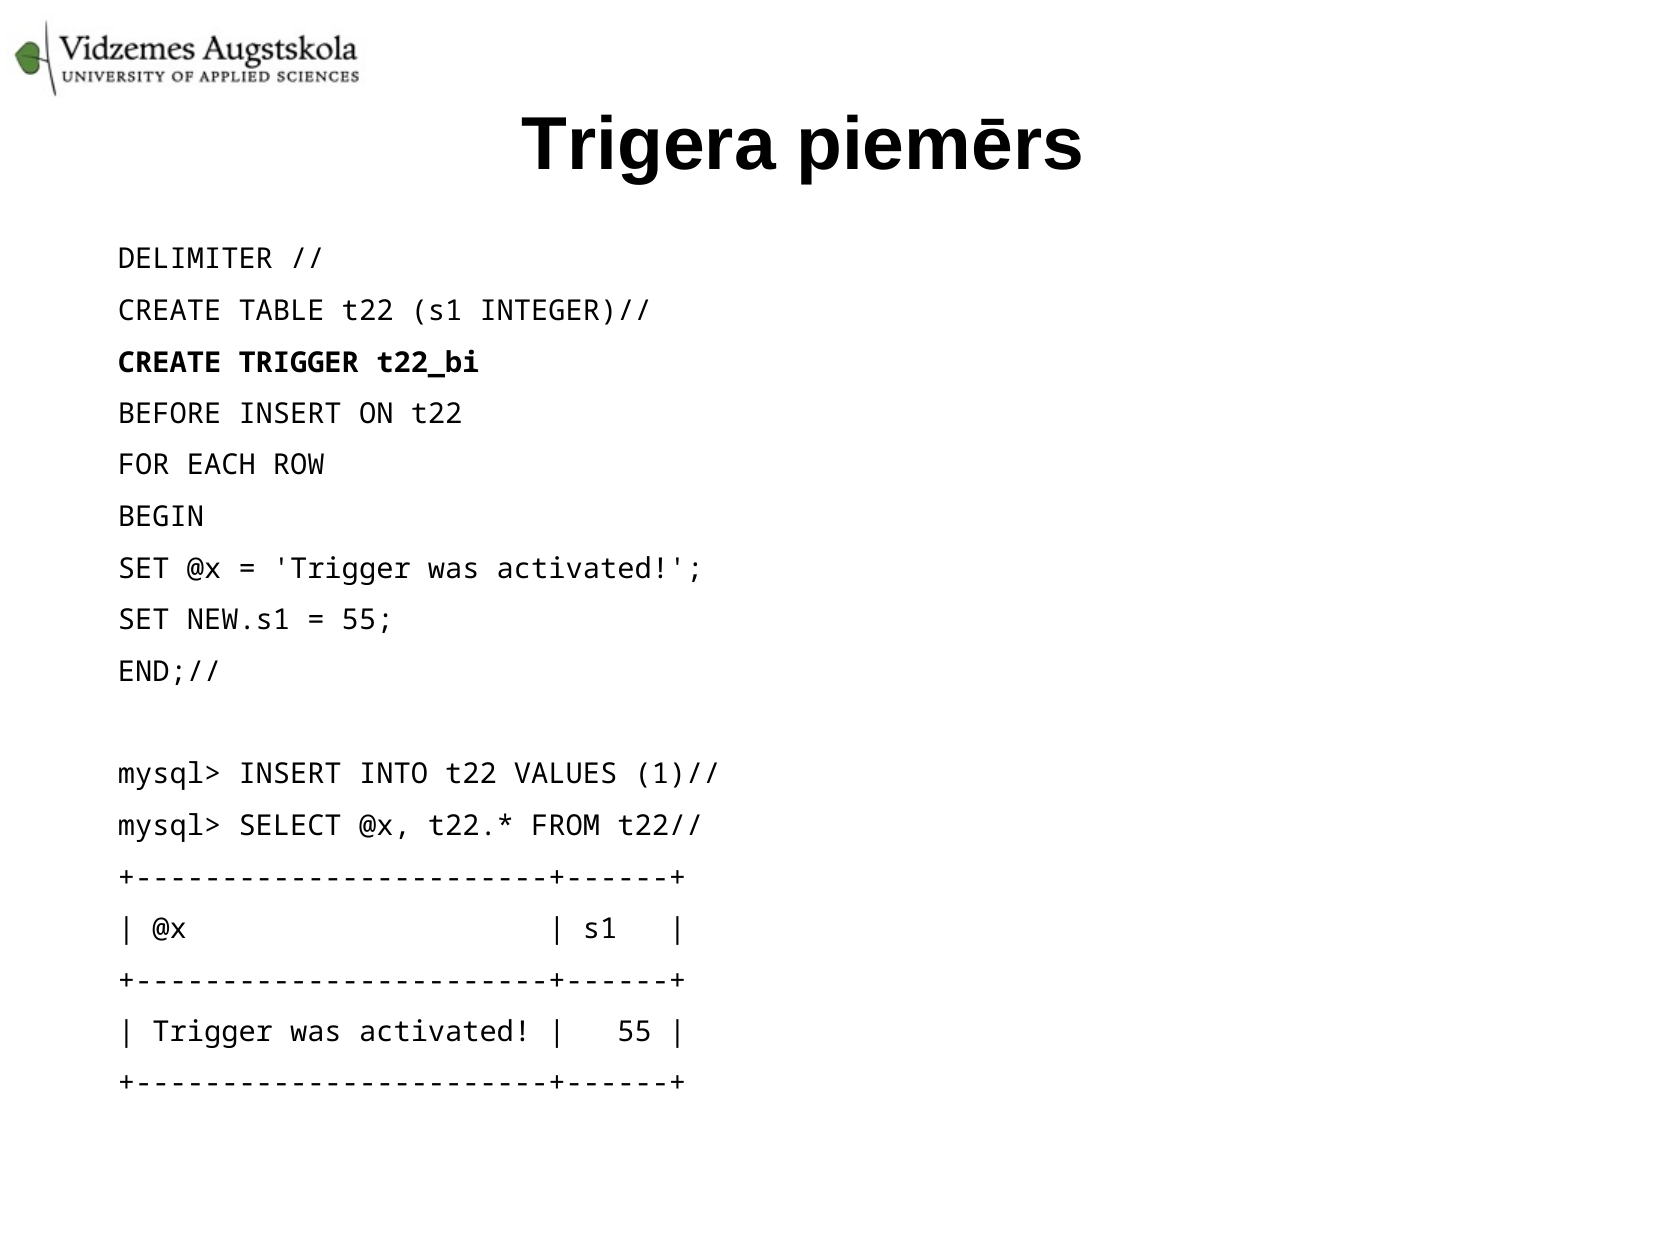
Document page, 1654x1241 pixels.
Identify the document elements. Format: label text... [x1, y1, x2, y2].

list DELIMITER // CREATE TABLE t22 (s1 INTEGER)// CREATE TRIGGER t22_bi BEFORE INSERT ON t22 FOR EACH ROW BEGIN SET @x = 'Trigger was activated!'; SET NEW.s1 = 55; END;// mysql> INSERT INTO t22 VALUES (1)// mysql> SELECT @x, t22.* FROM t22// +------------------------+------+ | @x | s1 | +------------------------+------+ | Trigger was activated! | 55 | +------------------------+------+ [82, 236, 1569, 1107]
picture [5, 2, 368, 113]
title Trigera piemērs [94, 103, 1512, 188]
